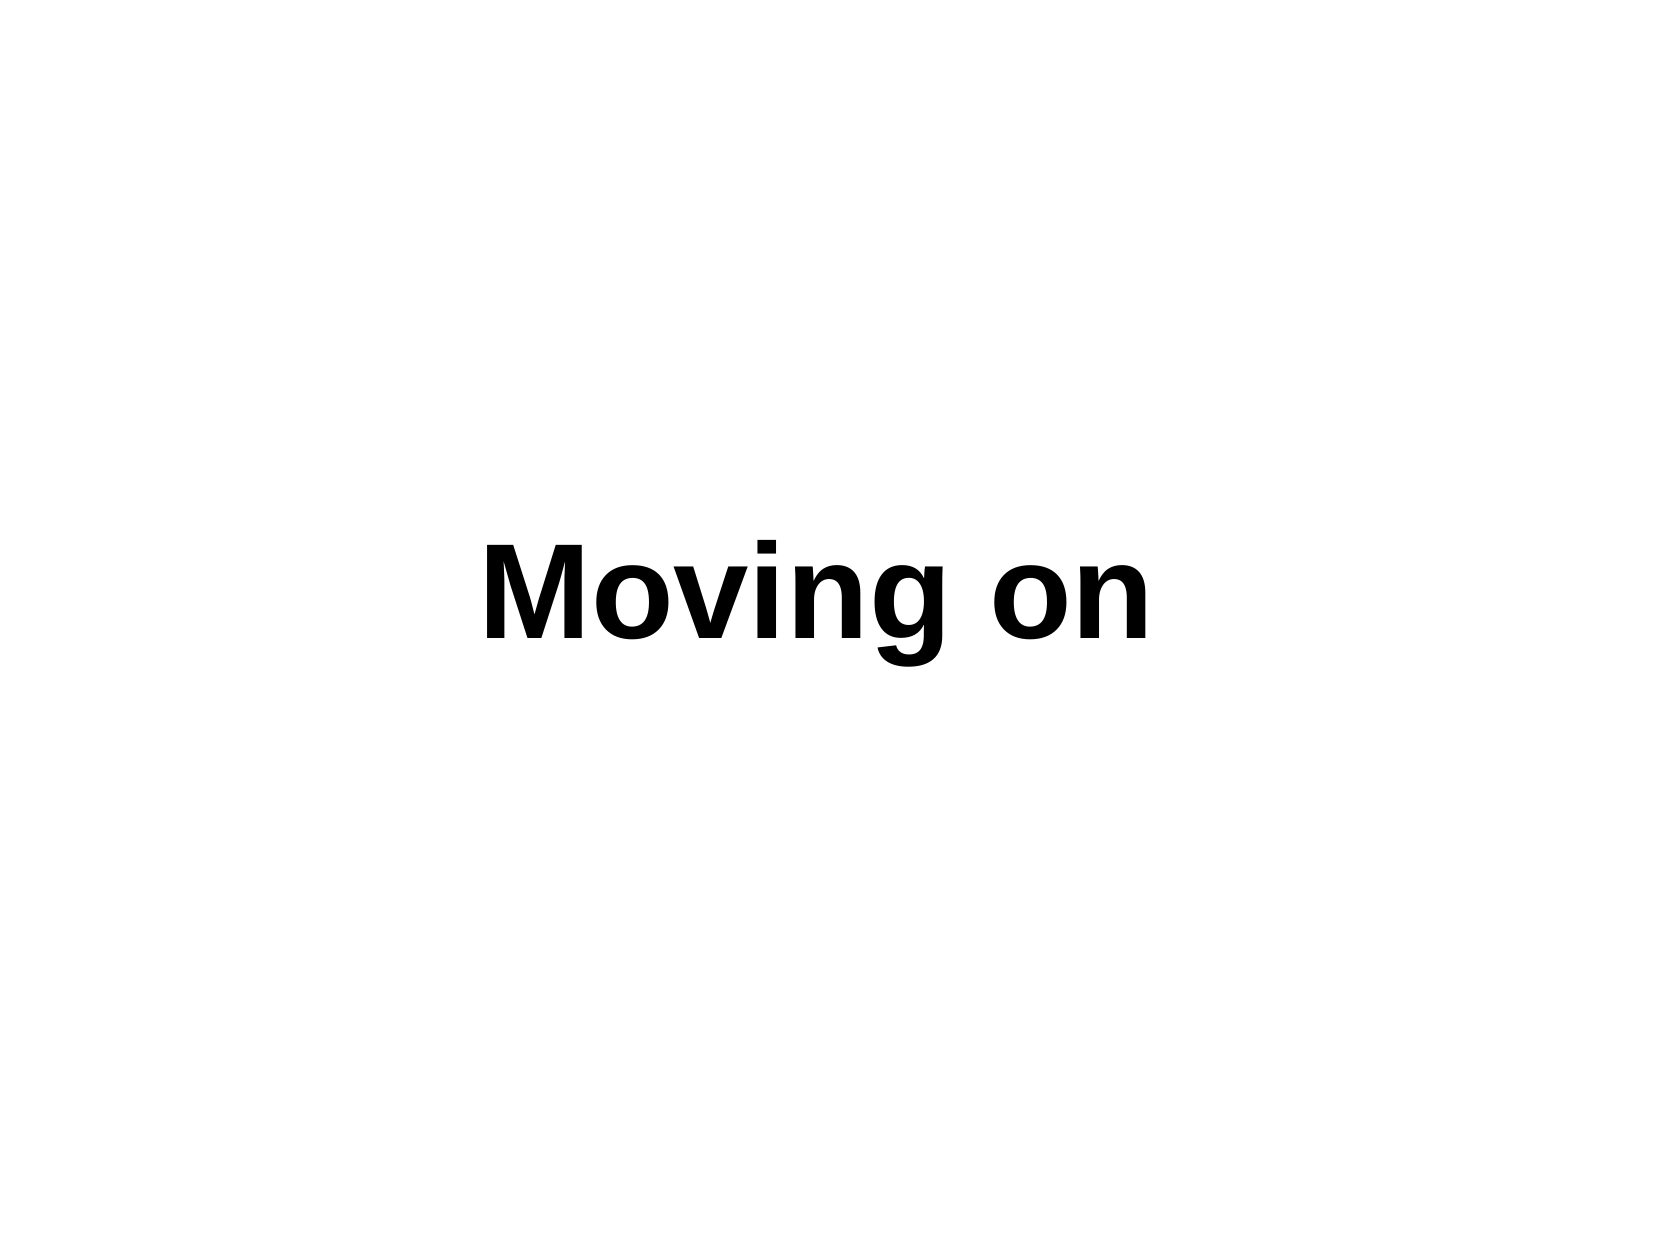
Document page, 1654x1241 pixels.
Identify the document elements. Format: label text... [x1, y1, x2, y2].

text_box Moving on [463, 508, 1171, 676]
